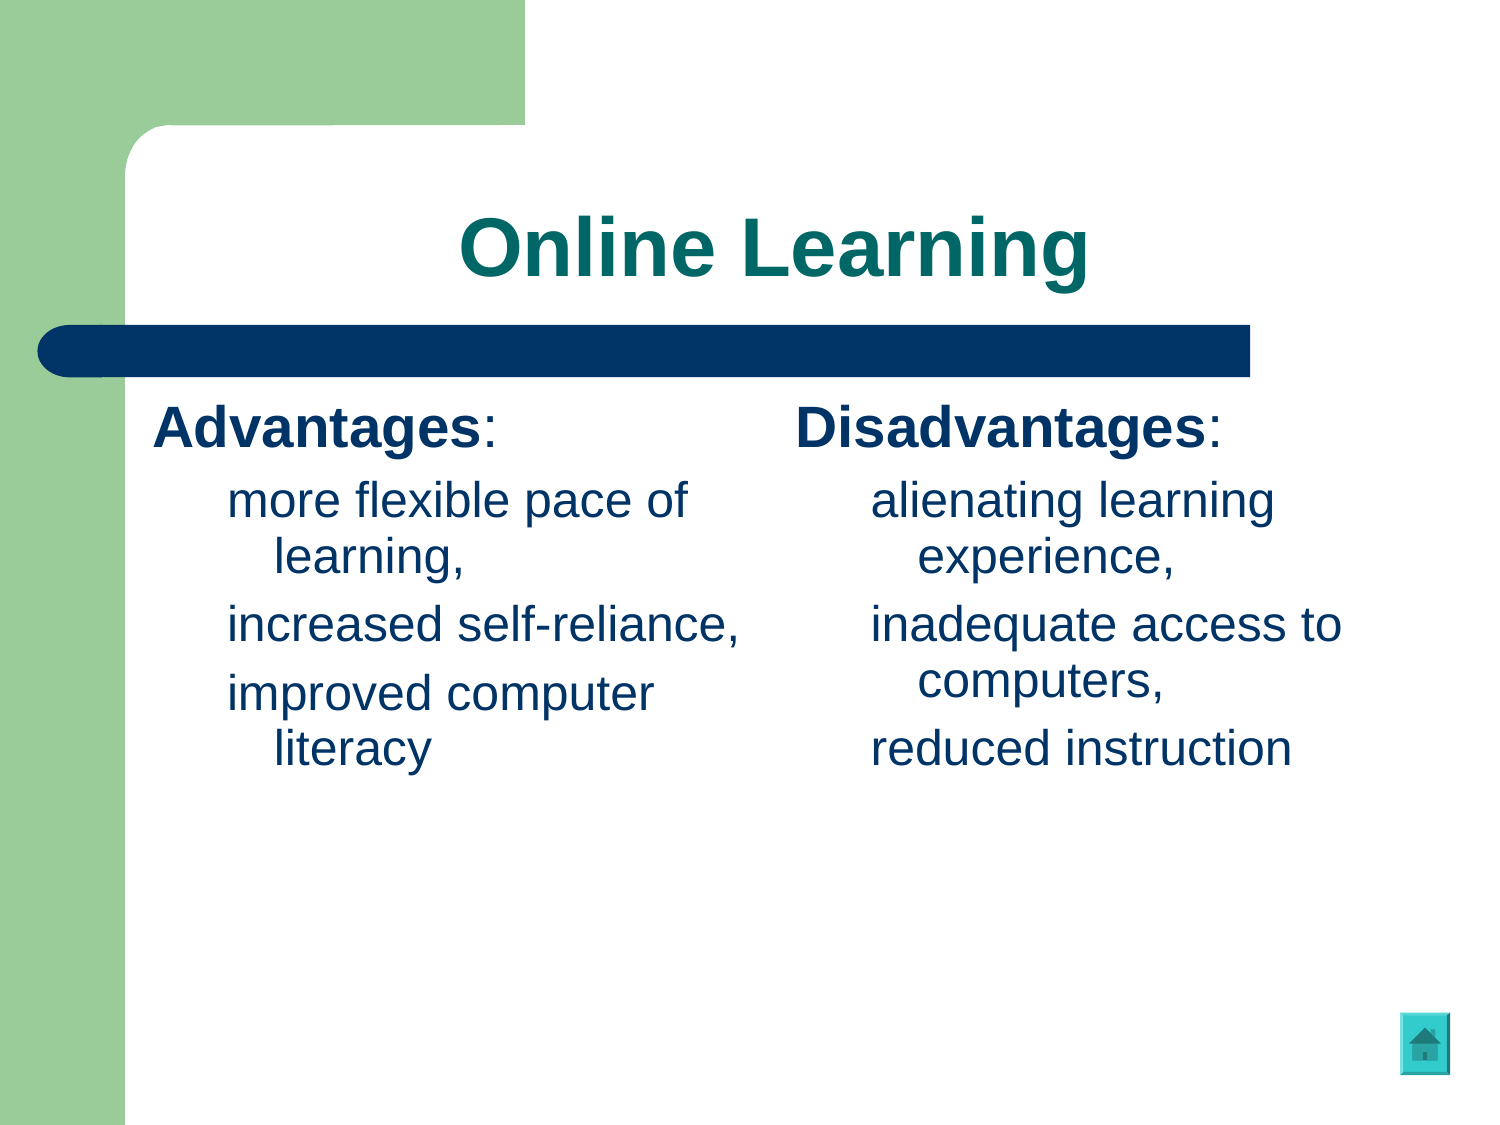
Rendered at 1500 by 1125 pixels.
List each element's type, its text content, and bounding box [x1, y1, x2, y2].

title Online Learning [136, 136, 1414, 301]
list Advantages: more flexible pace of learning, increased self-reliance, improved computer literacy [137, 387, 756, 999]
text_box [1401, 1012, 1451, 1076]
list Disadvantages: alienating learning experience, inadequate access to computers, reduced instruction [780, 387, 1400, 999]
